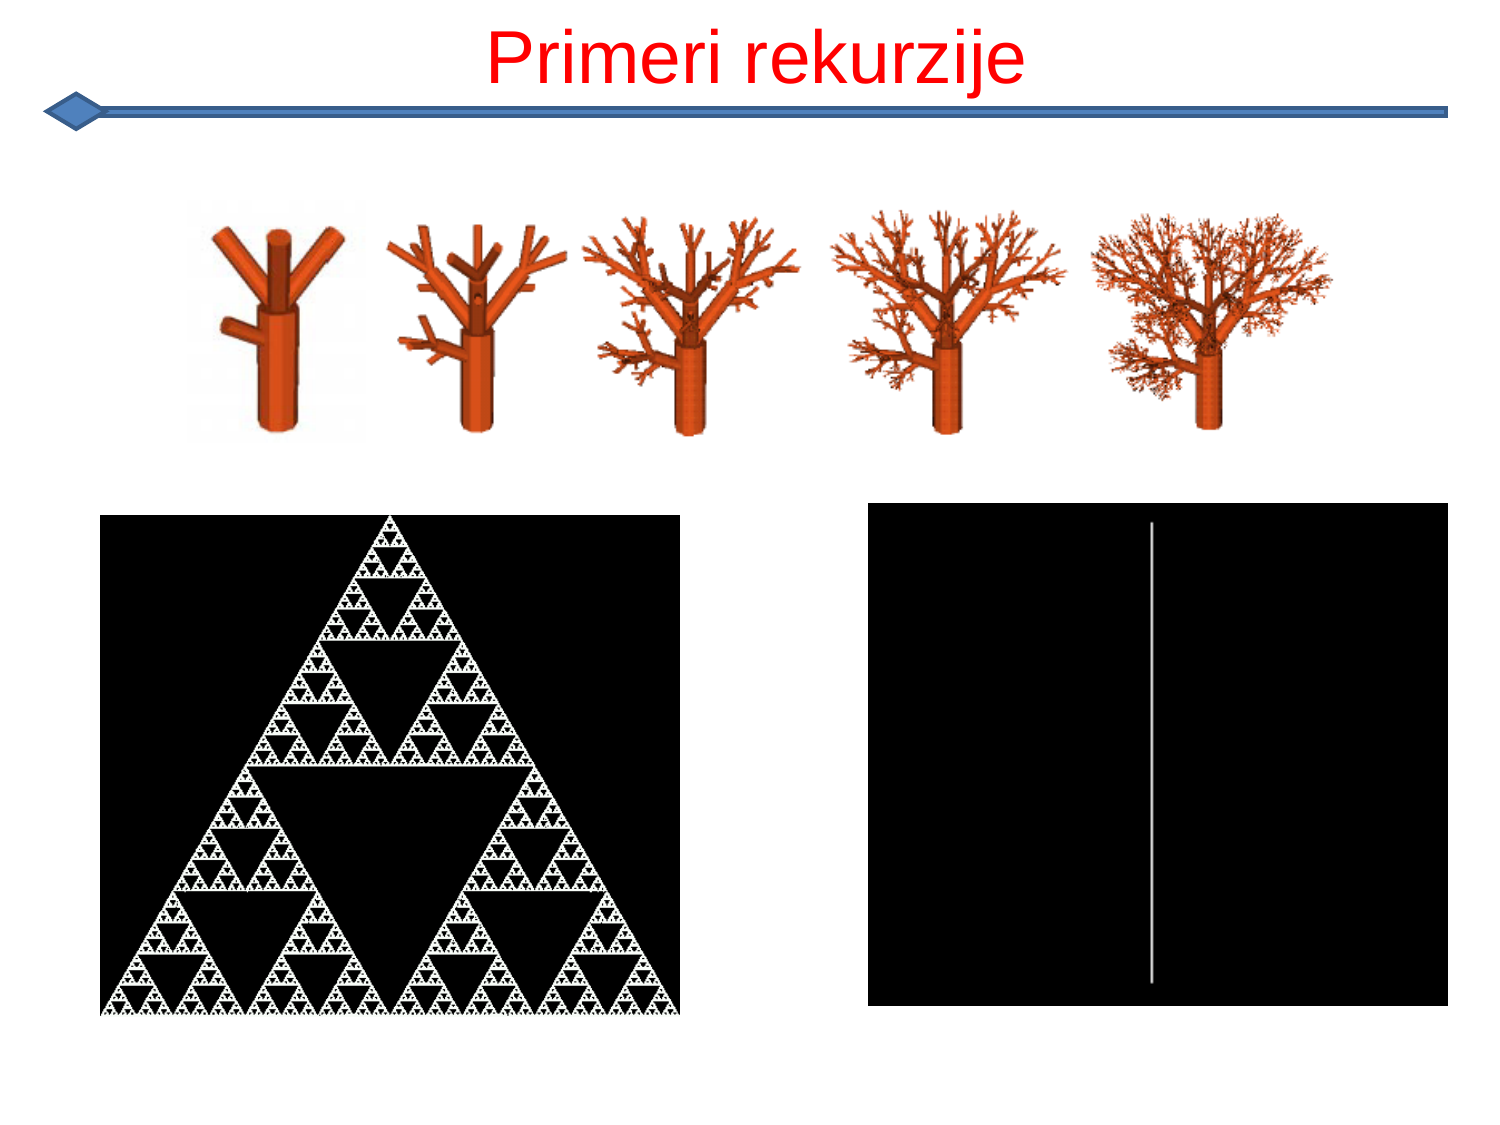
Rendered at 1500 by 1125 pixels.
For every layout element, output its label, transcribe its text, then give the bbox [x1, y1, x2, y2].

title Primeri rekurzije [82, 0, 1433, 108]
picture [183, 196, 1346, 459]
picture [100, 515, 680, 1017]
picture [868, 503, 1448, 1006]
